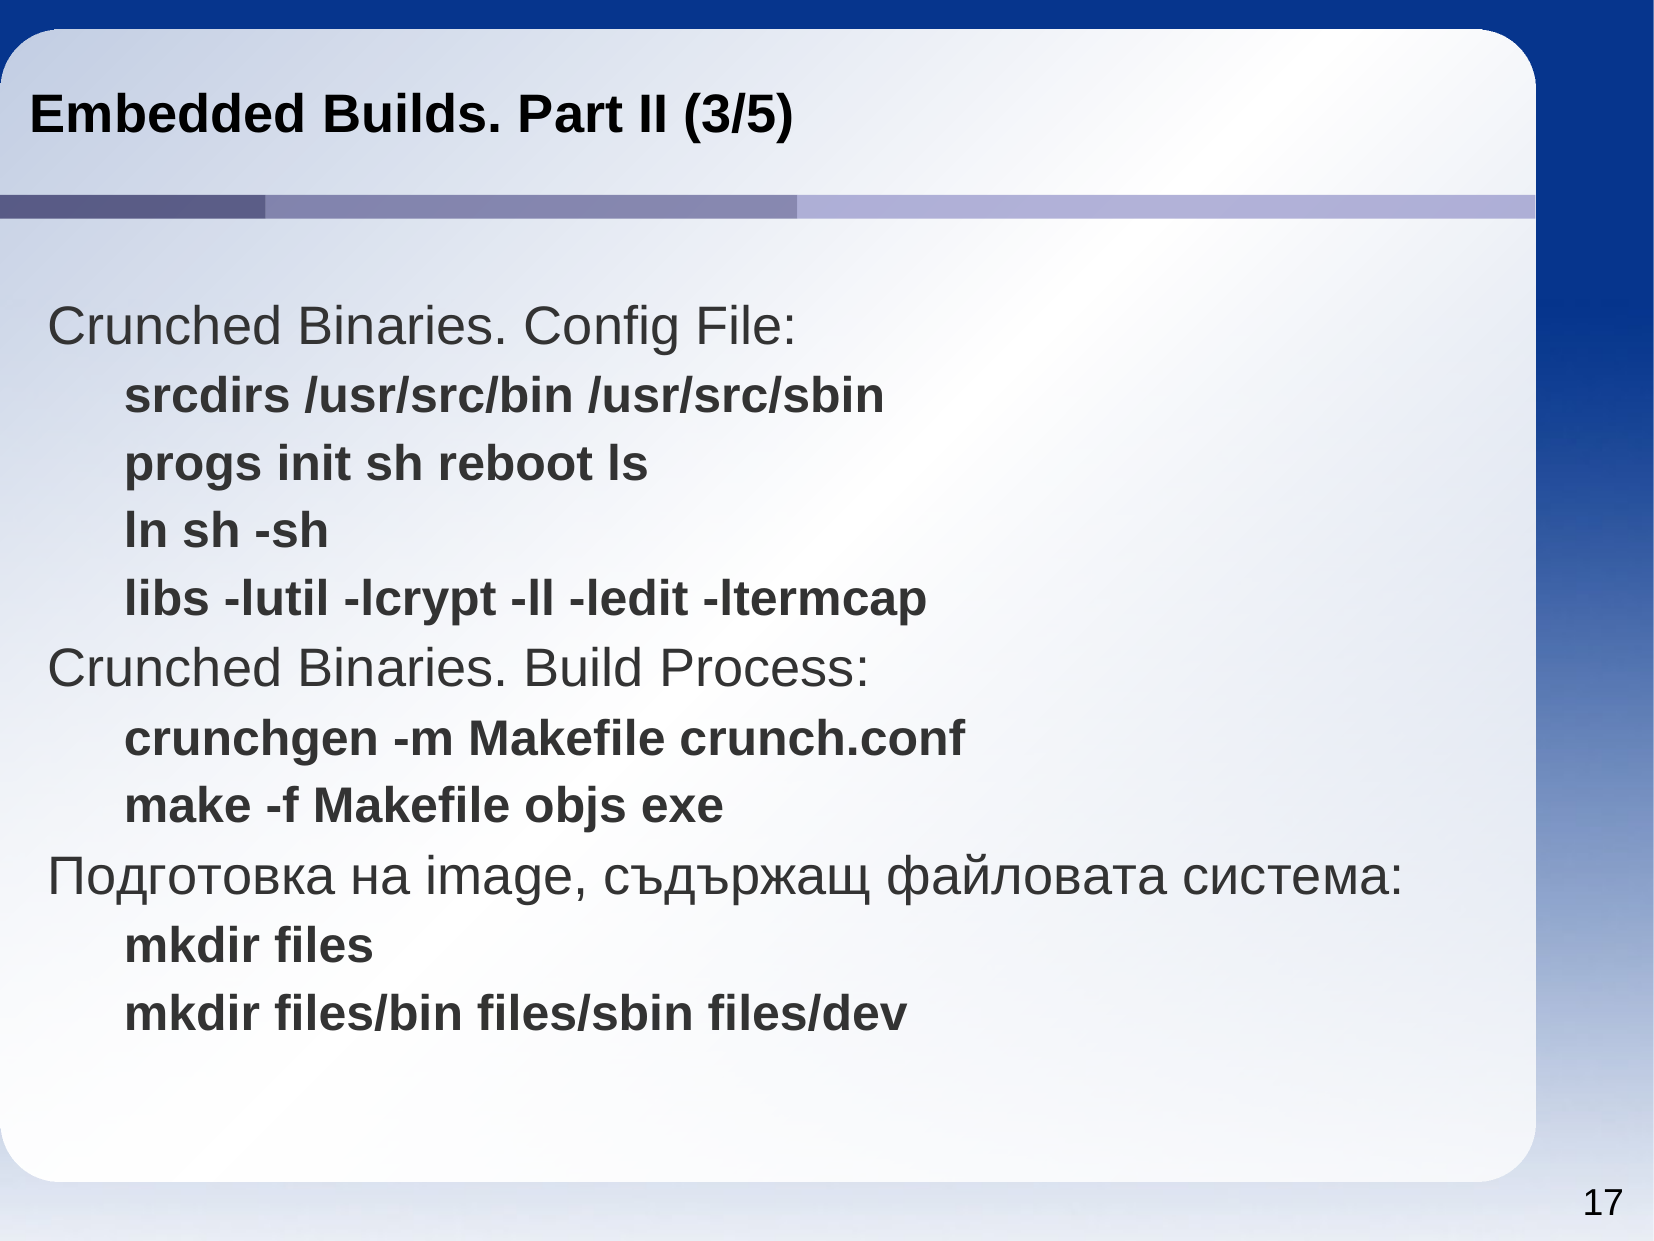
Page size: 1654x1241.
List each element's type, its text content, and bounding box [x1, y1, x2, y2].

list Crunched Binaries. Config File: srcdirs /usr/src/bin /usr/src/sbin progs init sh reboot ls ln sh -sh libs -lutil -lcrypt -ll -ledit -ltermcap Crunched Binaries. Build Process: crunchgen -m Makefile crunch.conf make -f Makefile objs exe Подготовка на image, съдържащ файловата система: mkdir files mkdir files/bin files/sbin files/dev [29, 295, 1506, 1093]
title Embedded Builds. Part II (3/5) [29, 49, 1506, 178]
picture [0, 0, 1654, 1241]
